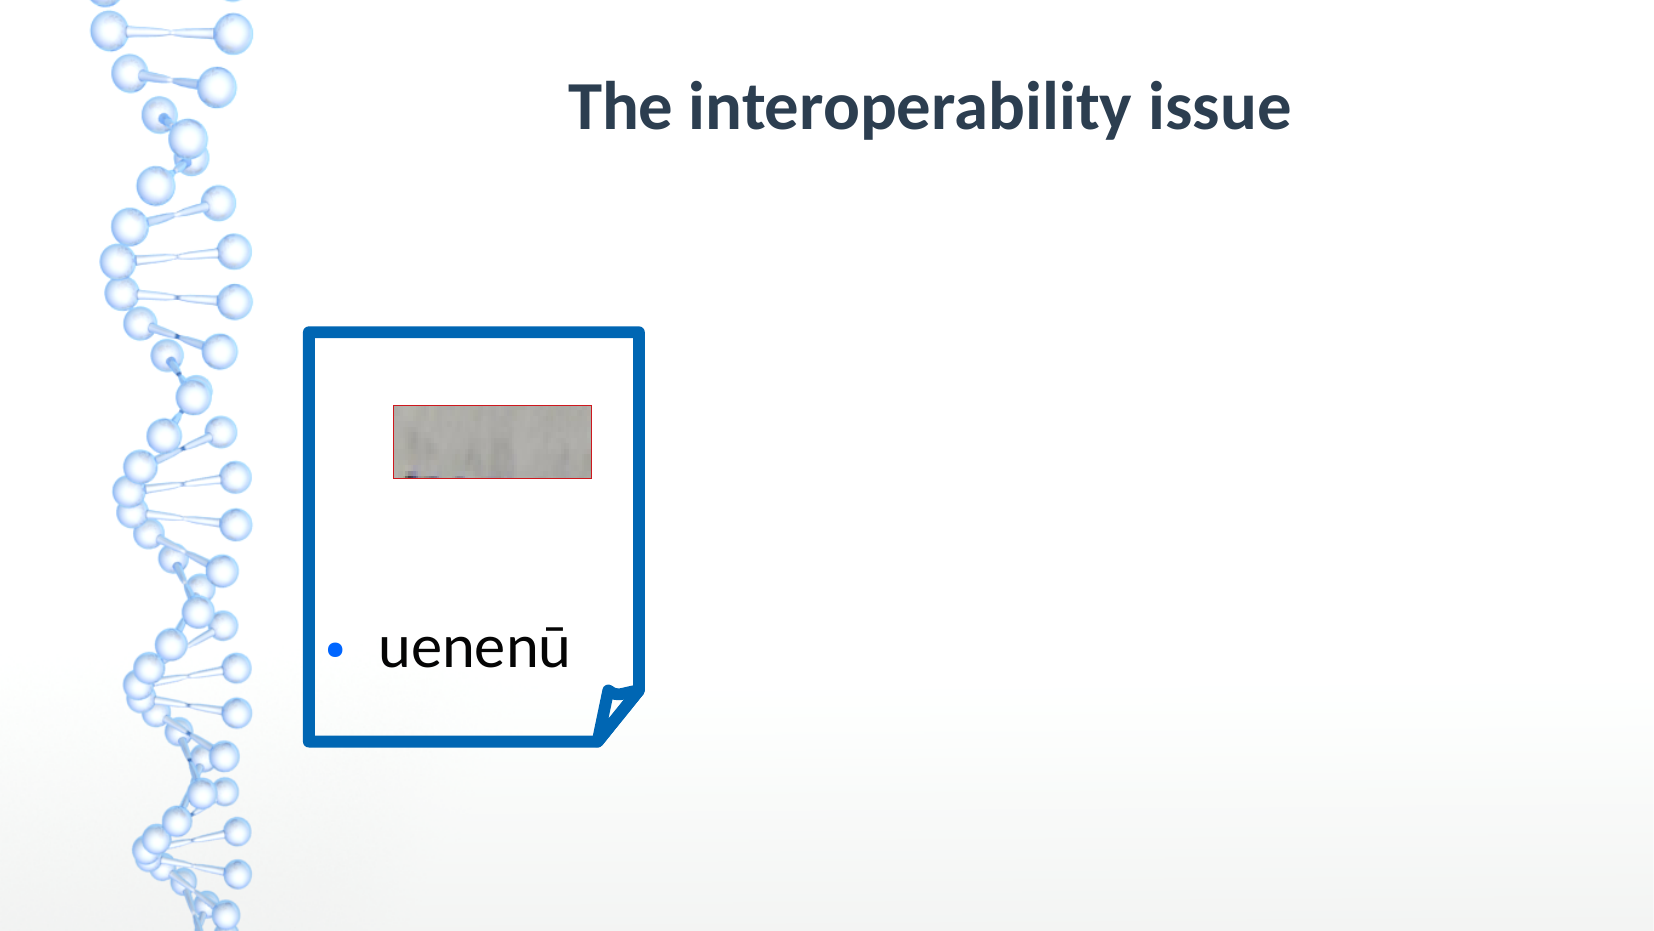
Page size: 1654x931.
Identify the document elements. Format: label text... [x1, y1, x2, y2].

list uenenū [315, 620, 627, 703]
title The interoperability issue [265, 35, 1595, 189]
picture [0, 0, 1654, 931]
